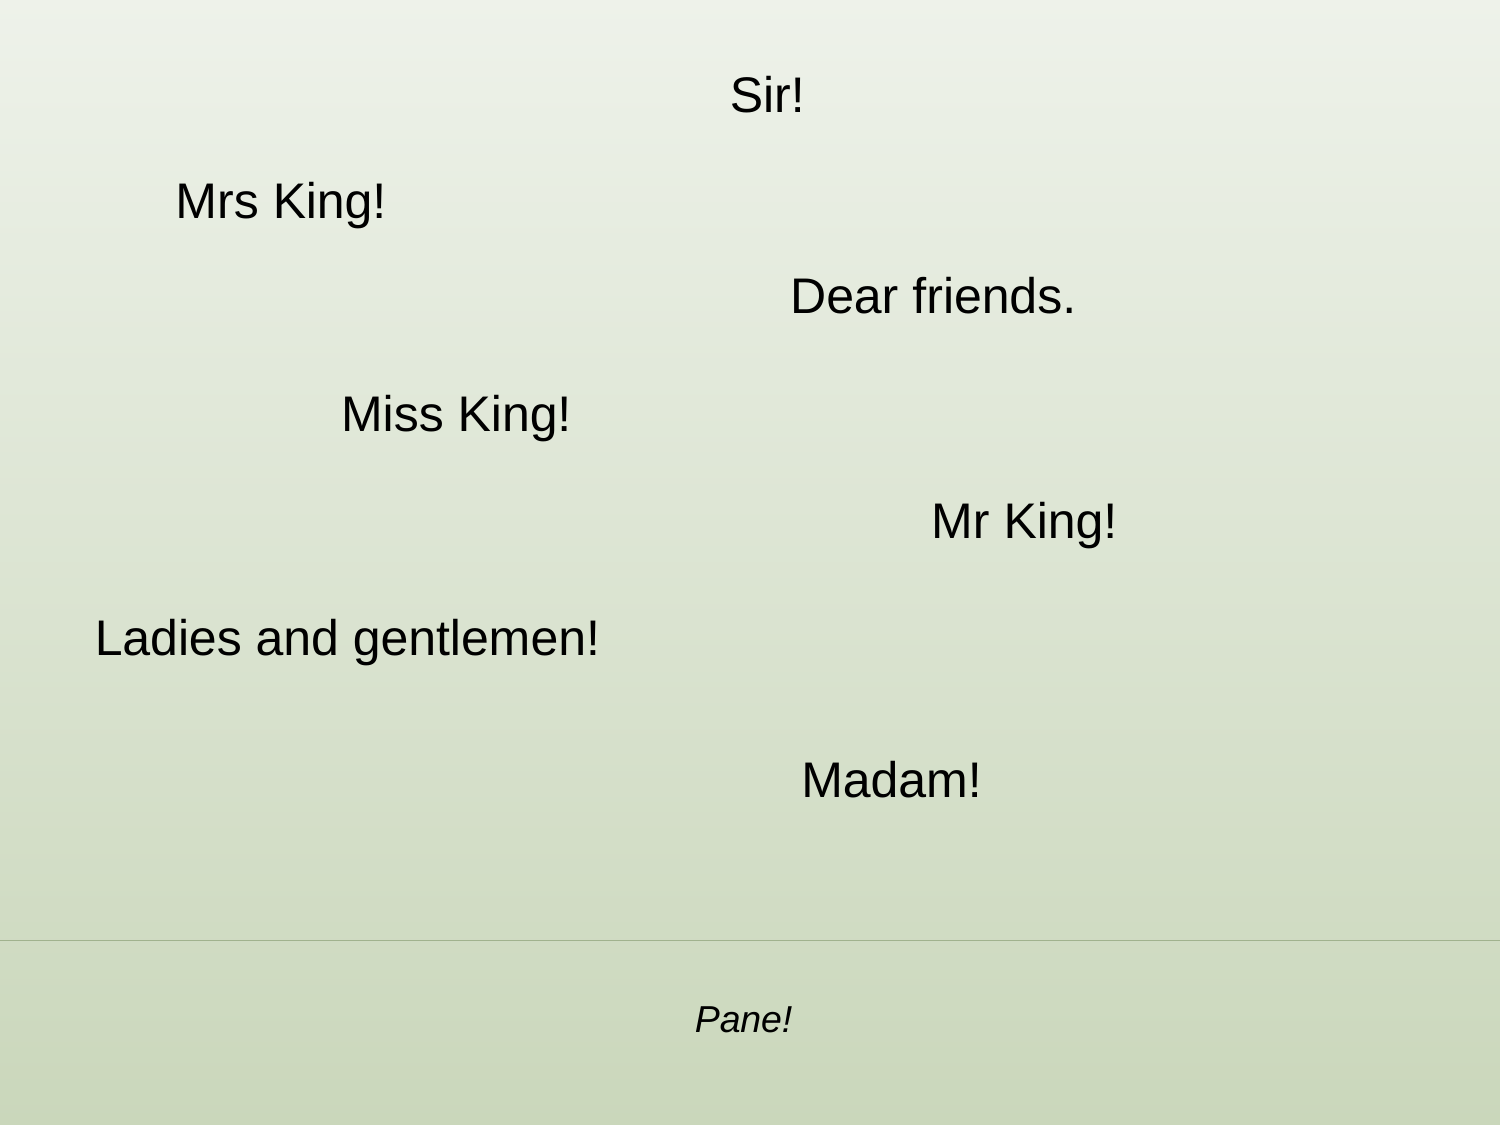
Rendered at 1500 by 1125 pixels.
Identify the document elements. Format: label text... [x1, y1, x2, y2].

text_box Ladies and gentlemen! [80, 597, 616, 674]
text_box Mr King! [916, 481, 1133, 557]
text_box Miss King! [326, 373, 587, 449]
text_box Dear friends. [775, 255, 1092, 331]
text_box Mrs King! [160, 160, 402, 237]
text_box Pane! [680, 987, 808, 1049]
text_box Madam! [786, 739, 997, 816]
text_box Sir! [715, 54, 820, 131]
